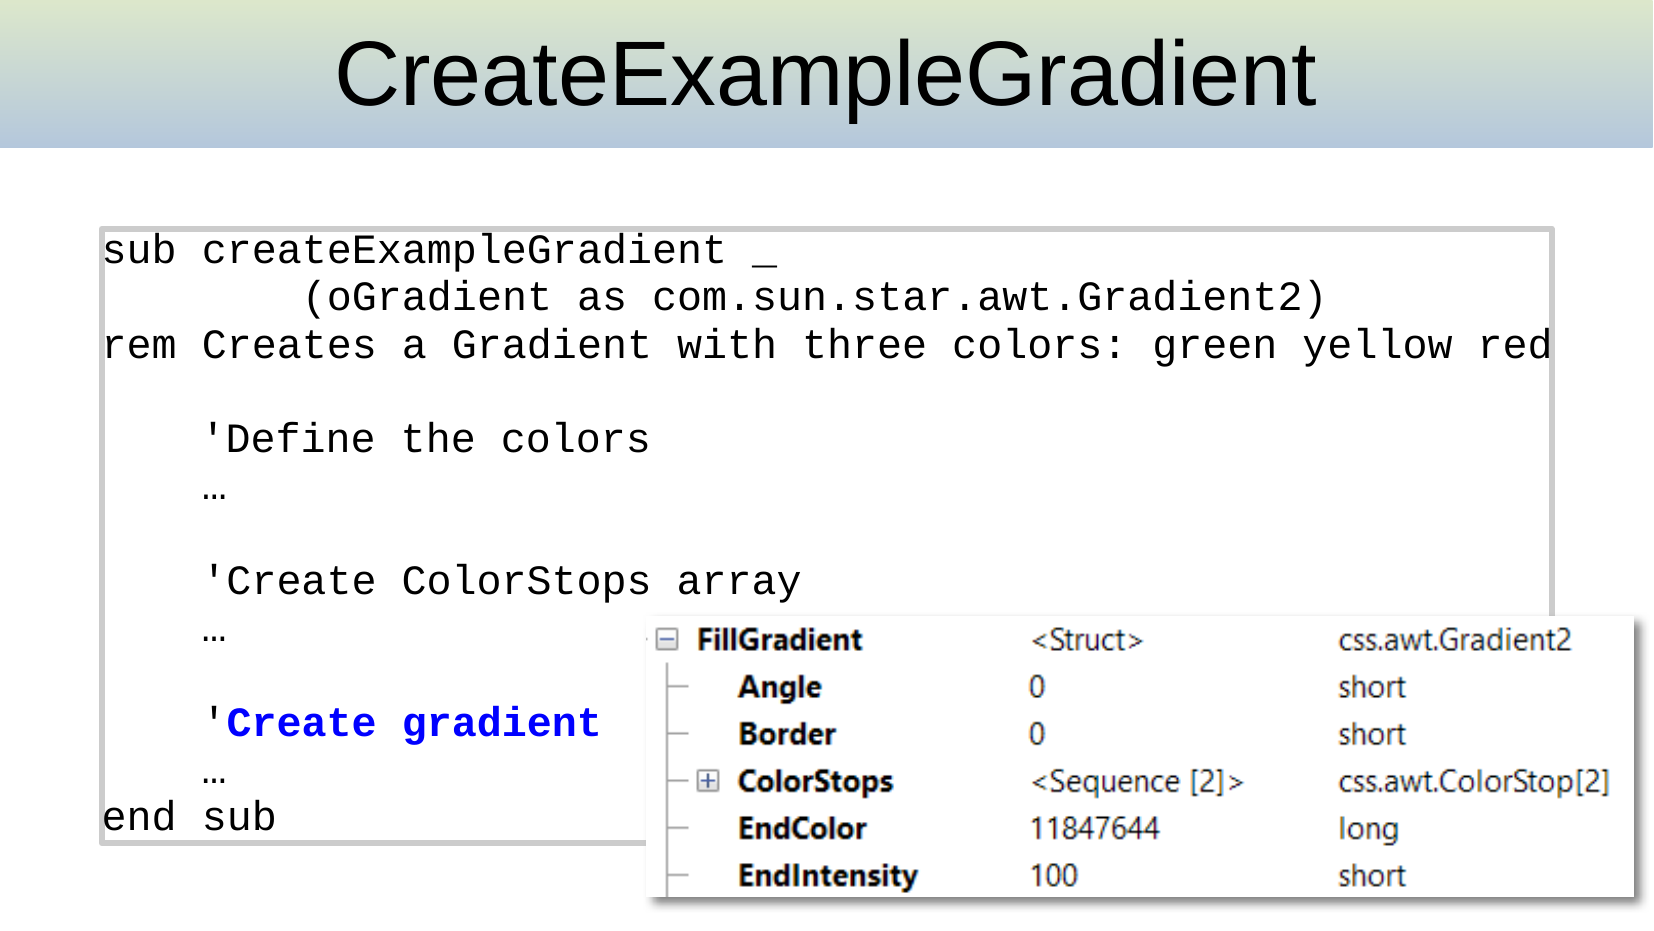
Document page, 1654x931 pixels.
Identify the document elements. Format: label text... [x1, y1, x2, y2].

picture [646, 616, 1634, 897]
text_box sub createExampleGradient _ (oGradient as com.sun.star.awt.Gradient2) rem Creates a Gradient with three colors: green yellow red 'Define the colors … 'Create ColorStops array … 'Create gradient … end sub [101, 228, 1552, 844]
title CreateExampleGradient [0, 0, 1653, 148]
